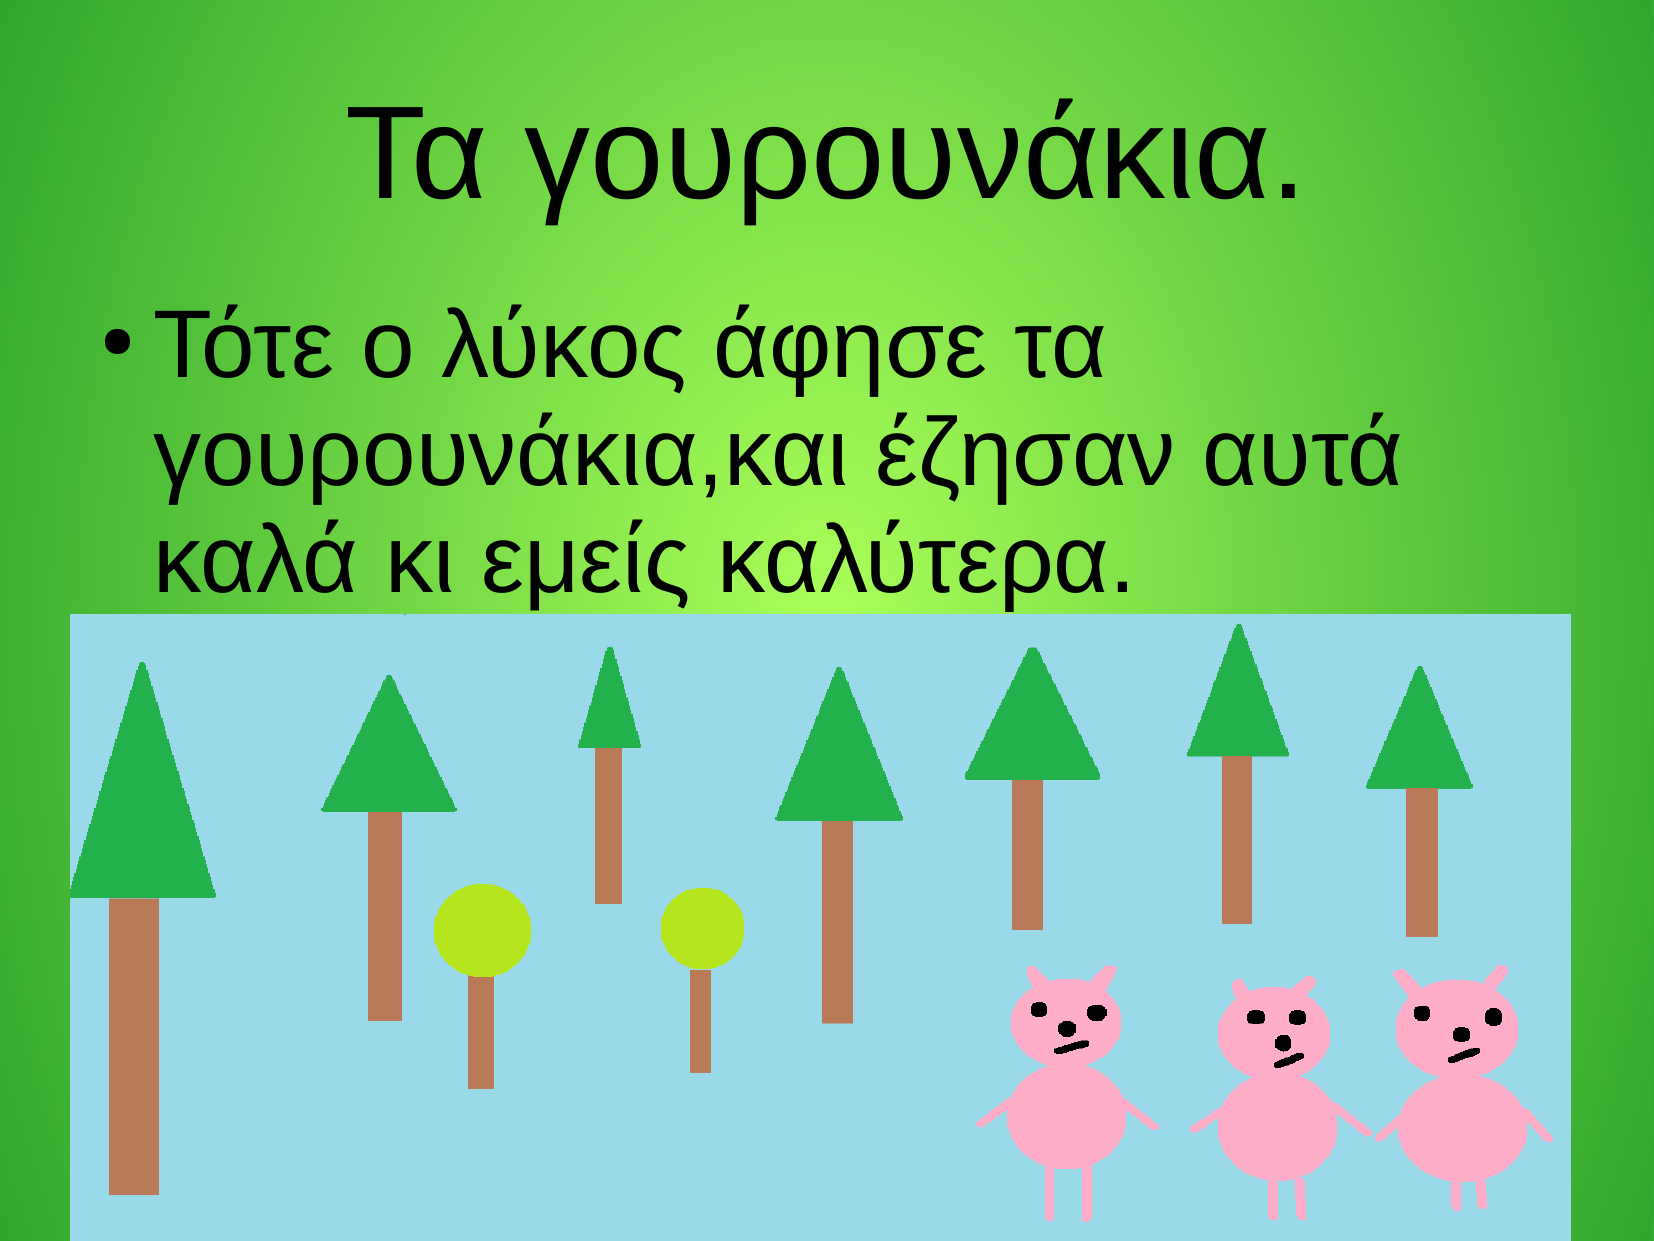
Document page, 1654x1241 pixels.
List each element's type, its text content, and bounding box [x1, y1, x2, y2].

picture [70, 614, 1571, 1241]
list Τότε ο λύκος άφησε τα γουρουνάκια,και έζησαν αυτά καλά κι εμείς καλύτερα. [82, 290, 1538, 614]
title Τα γουρουνάκια. [82, 49, 1571, 257]
